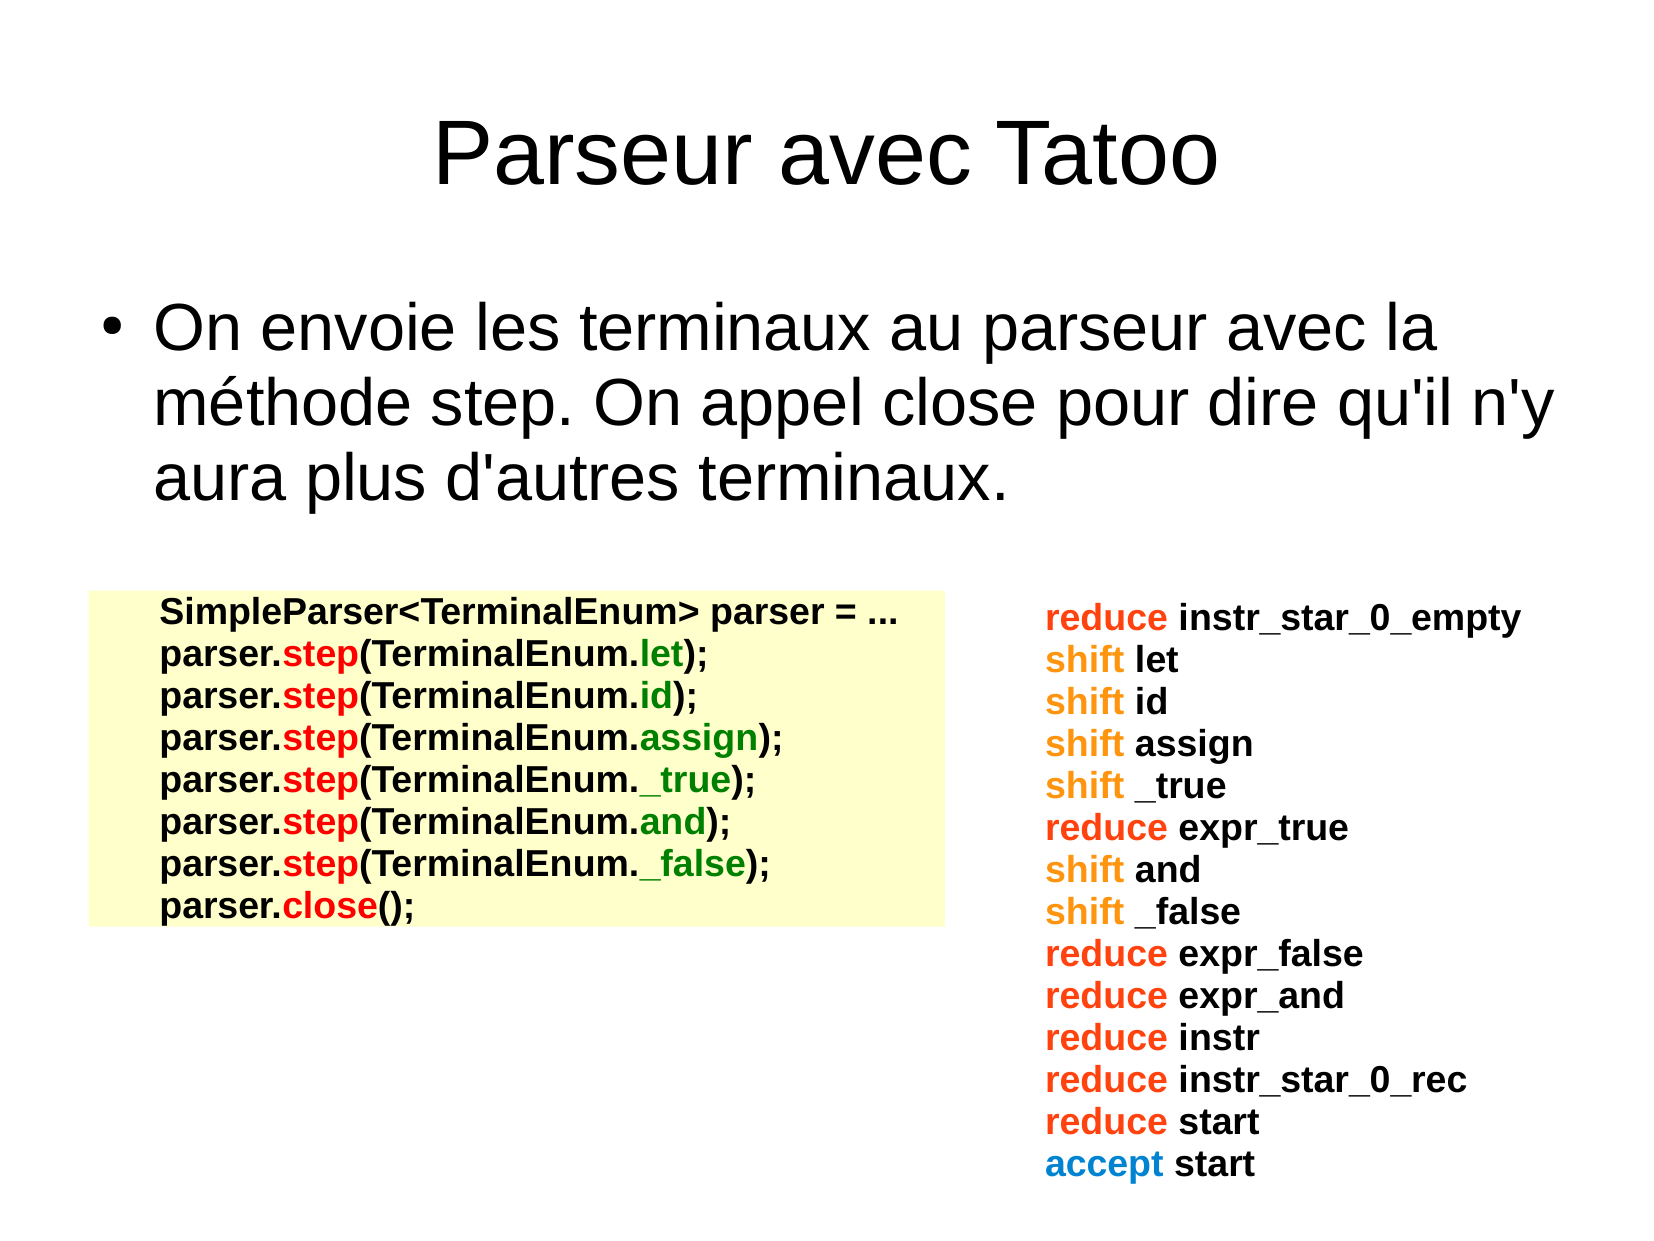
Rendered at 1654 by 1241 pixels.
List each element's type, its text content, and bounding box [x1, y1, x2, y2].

list On envoie les terminaux au parseur avec la méthode step. On appel close pour dire qu'il n'y aura plus d'autres terminaux. [82, 290, 1571, 515]
title Parseur avec Tatoo [82, 56, 1571, 250]
list reduce instr_star_0_empty shift let shift id shift assign shift _true reduce expr_true shift and shift _false reduce expr_false reduce expr_and reduce instr reduce instr_star_0_rec reduce start accept start [974, 596, 1548, 1185]
list SimpleParser<TerminalEnum> parser = ... parser.step(TerminalEnum.let); parser.step(TerminalEnum.id); parser.step(TerminalEnum.assign); parser.step(TerminalEnum._true); parser.step(TerminalEnum.and); parser.step(TerminalEnum._false); parser.close(); [88, 590, 945, 927]
